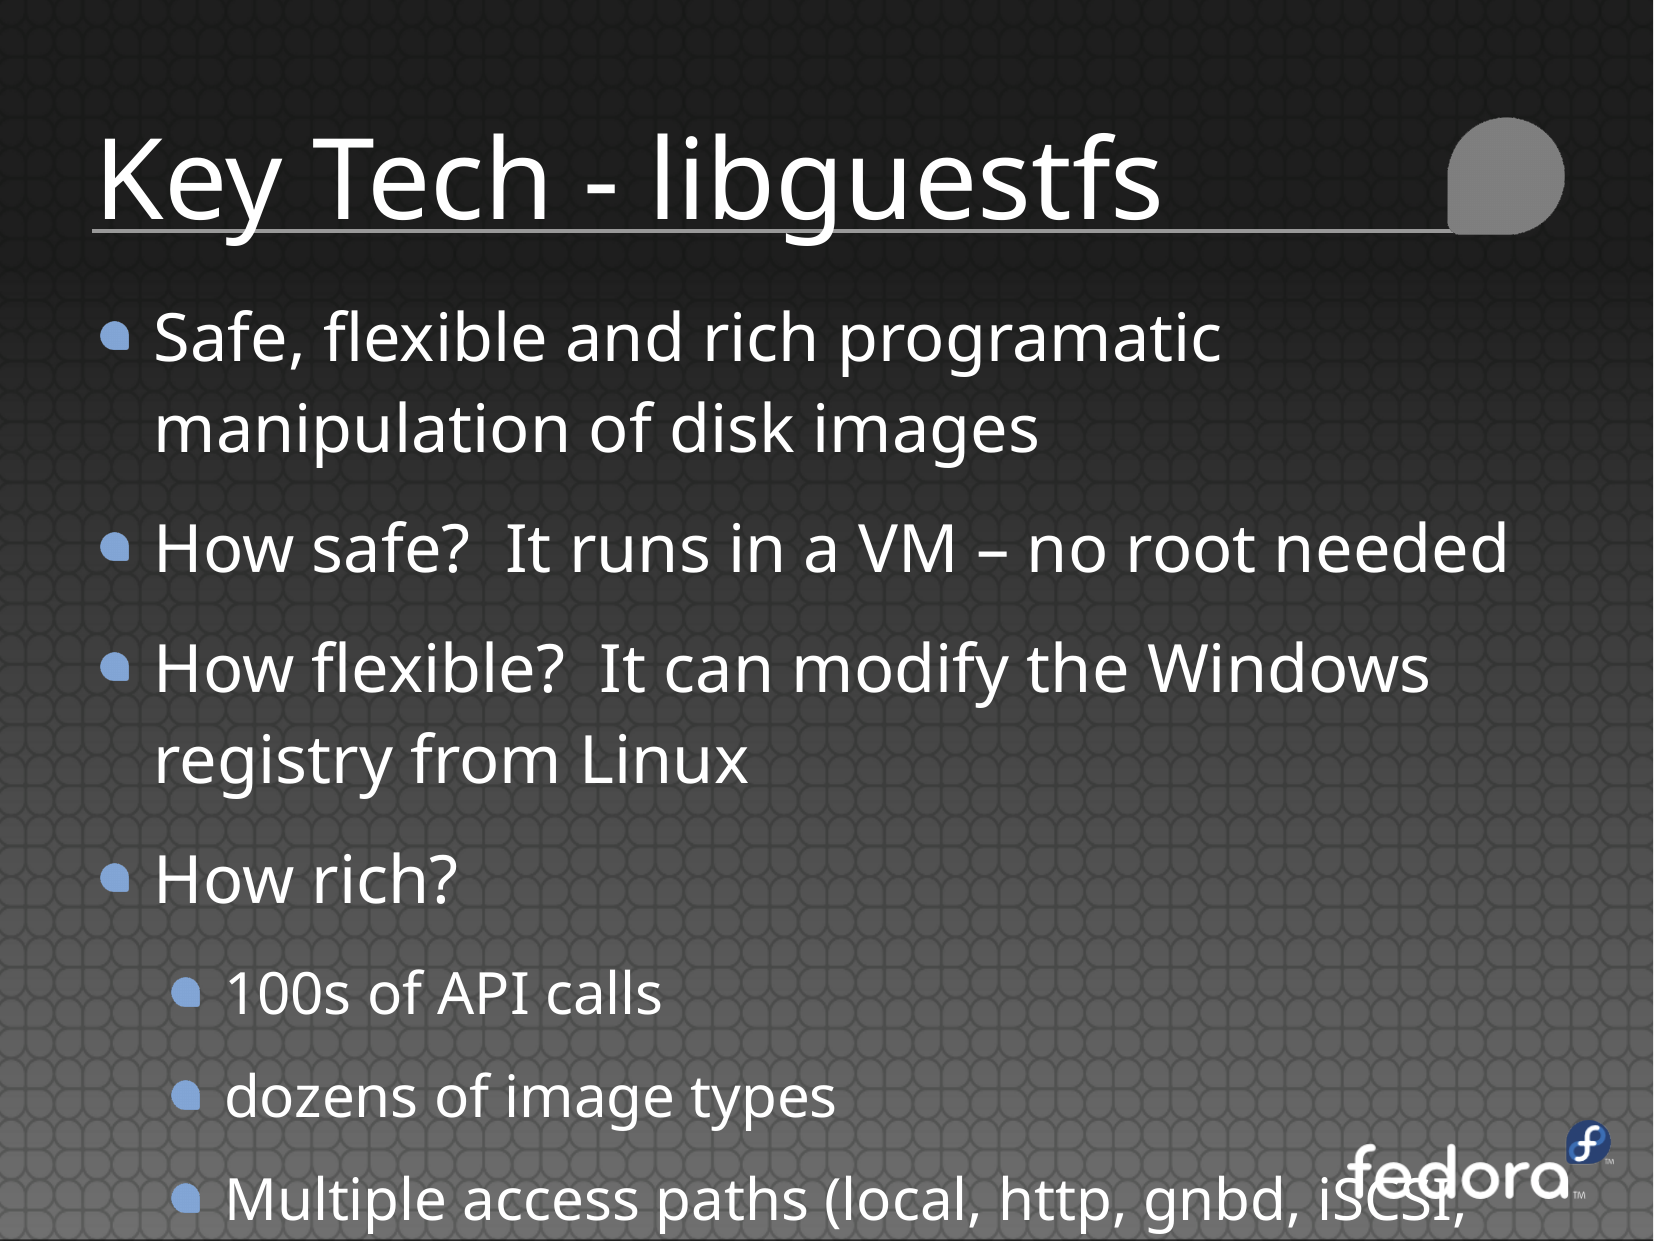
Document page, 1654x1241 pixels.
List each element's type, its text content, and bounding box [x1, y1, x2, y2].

picture [0, 0, 1654, 1241]
title Key Tech - libguestfs [94, 100, 1425, 251]
list Safe, flexible and rich programatic manipulation of disk images How safe? It runs in a VM – no root needed How flexible? It can modify the Windows registry from Linux How rich? 100s of API calls dozens of image types Multiple access paths (local, http, gnbd, iSCSI, ceph, gluster and more!) [82, 290, 1571, 1194]
